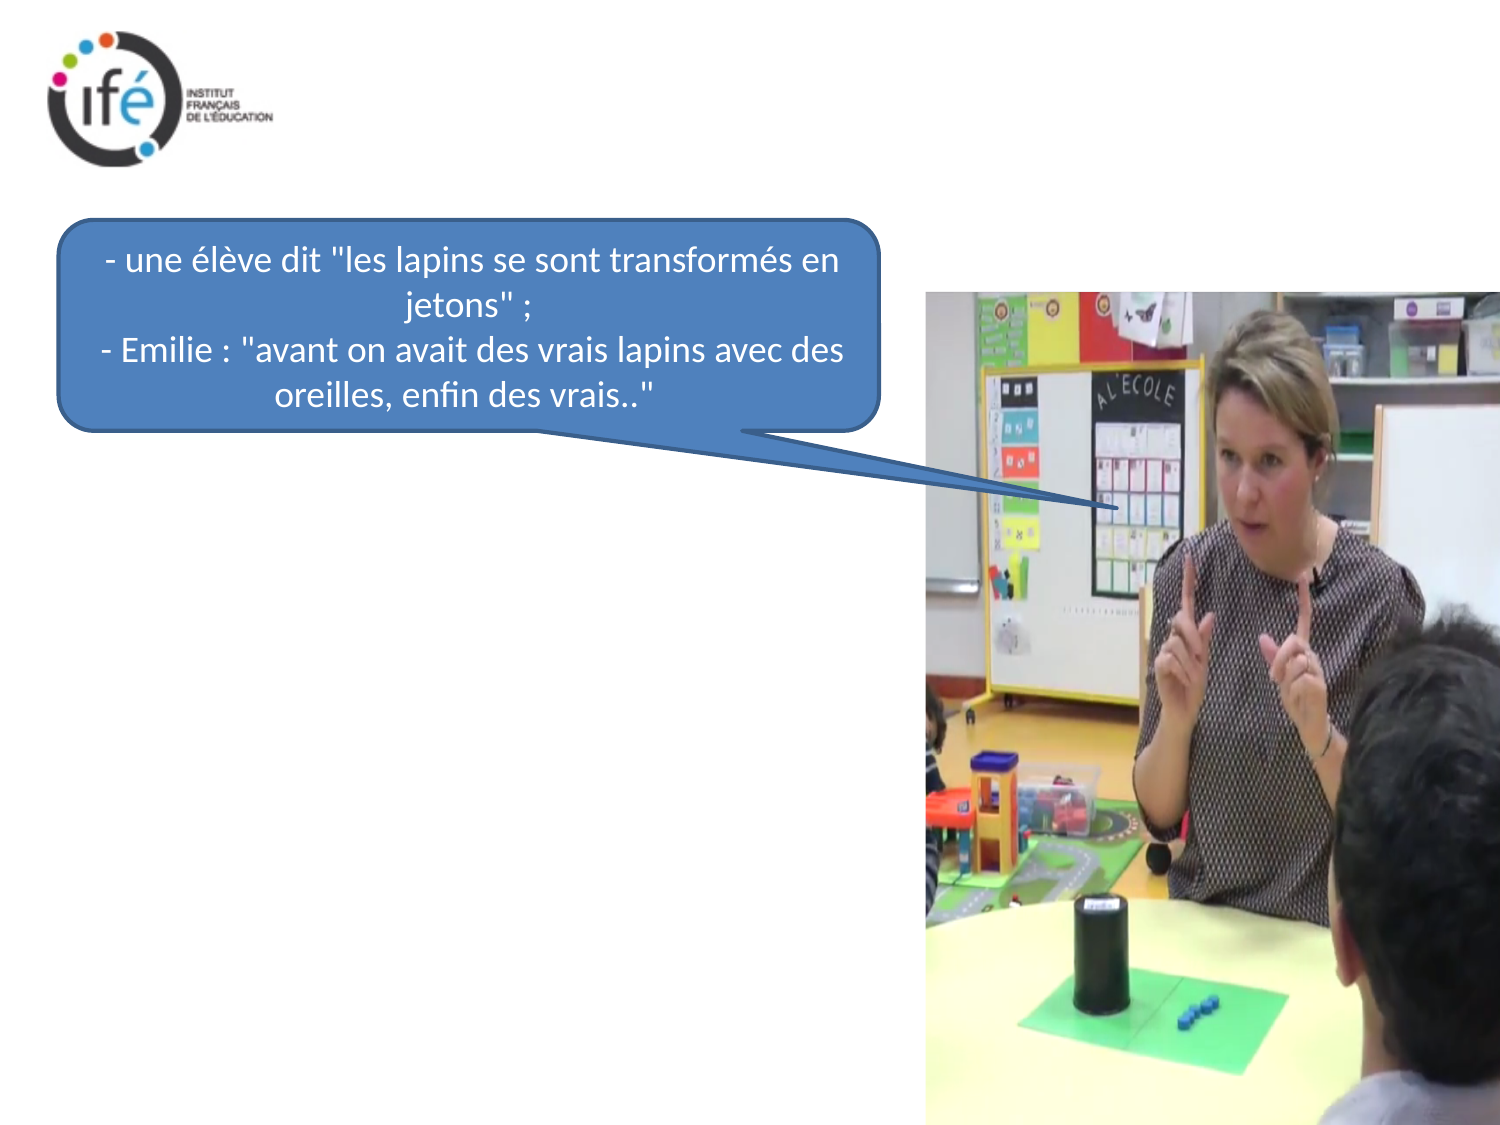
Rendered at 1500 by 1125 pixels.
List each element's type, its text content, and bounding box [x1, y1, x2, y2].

title [75, 45, 1425, 233]
text_box - une élève dit "les lapins se sont transformés en jetons" ; - Emilie : "avant on avait des vrais lapins avec des oreilles, enfin des vrais.." [58, 219, 1117, 509]
picture [925, 281, 1500, 1125]
picture [46, 30, 275, 169]
